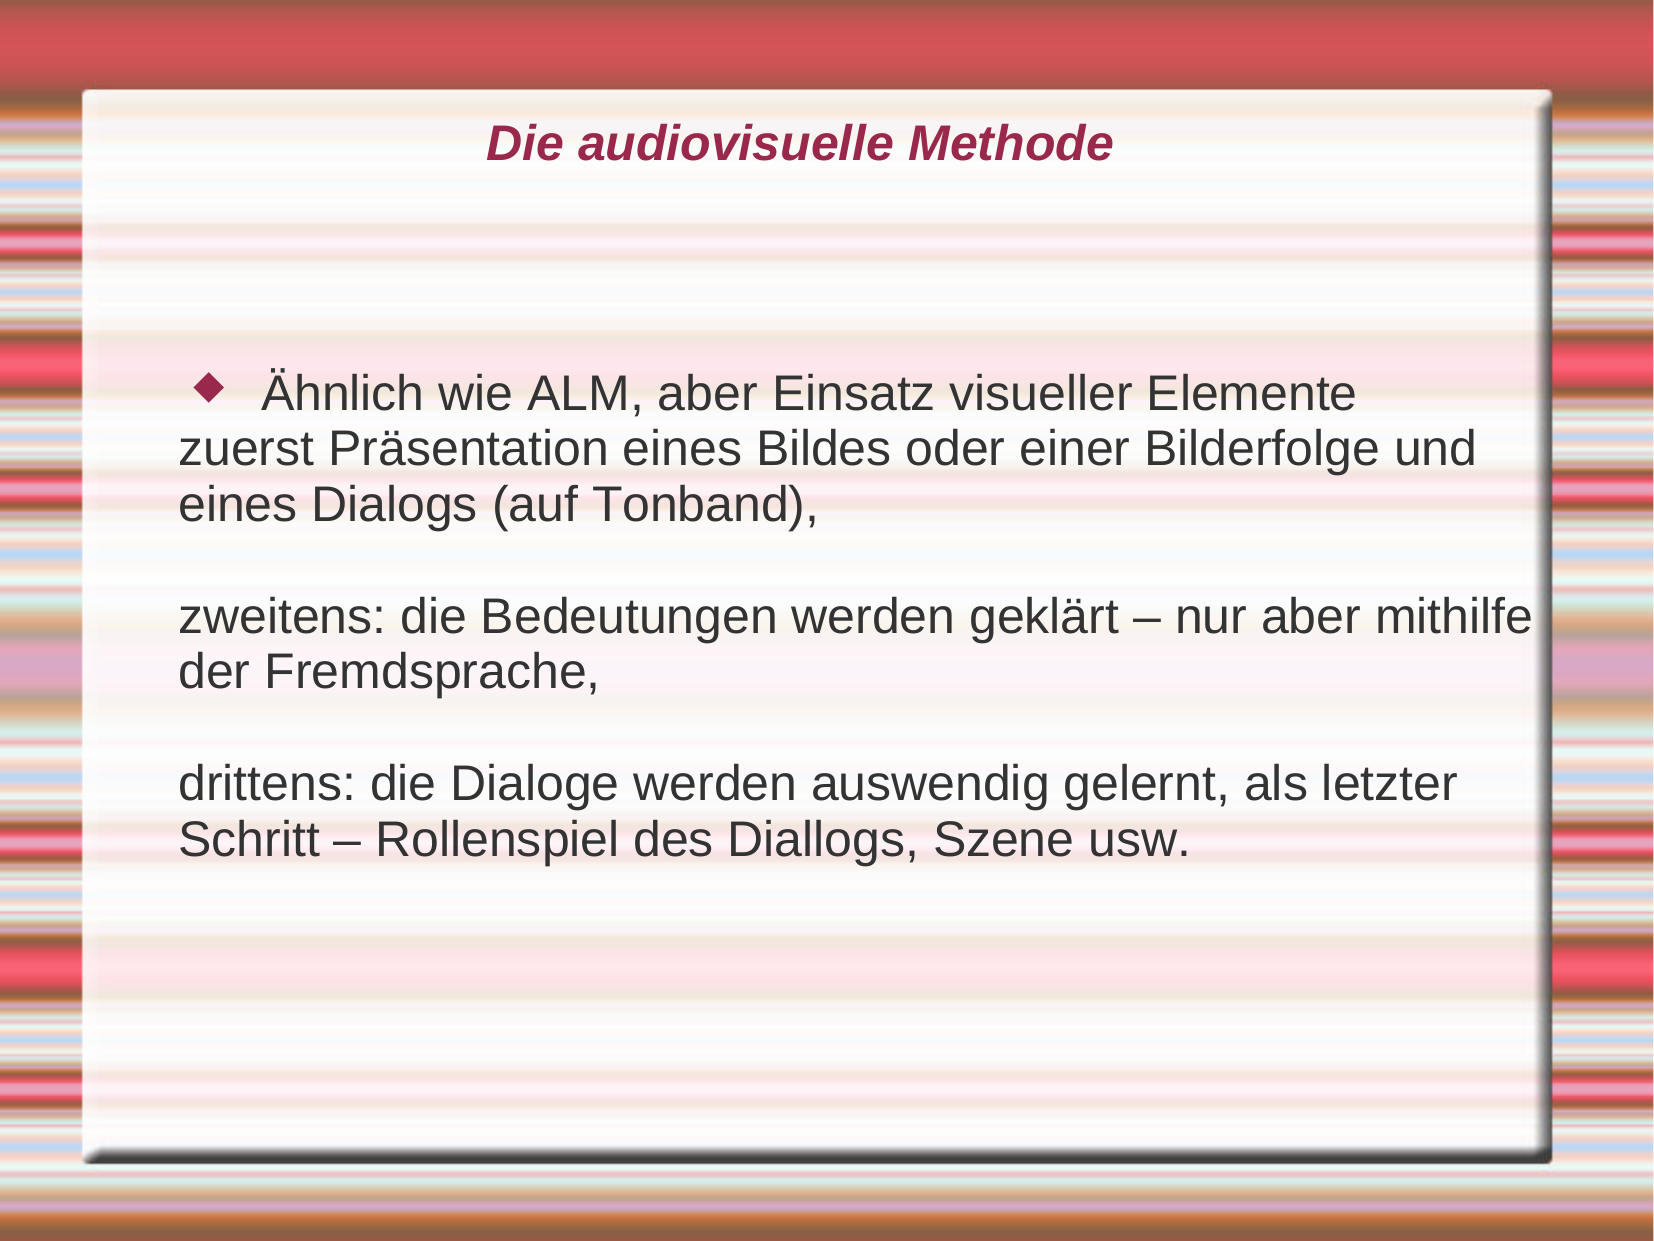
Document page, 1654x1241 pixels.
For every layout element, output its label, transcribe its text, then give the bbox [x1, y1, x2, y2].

picture [0, 0, 1654, 1241]
list Ähnlich wie ALM, aber Einsatz visueller Elemente zuerst Präsentation eines Bildes oder einer Bilderfolge und eines Dialogs (auf Tonband), zweitens: die Bedeutungen werden geklärt – nur aber mithilfe der Fremdsprache, drittens: die Dialoge werden auswendig gelernt, als letzter Schritt – Rollenspiel des Diallogs, Szene usw. [178, 364, 1570, 1147]
title Die audiovisuelle Methode [94, 50, 1507, 237]
